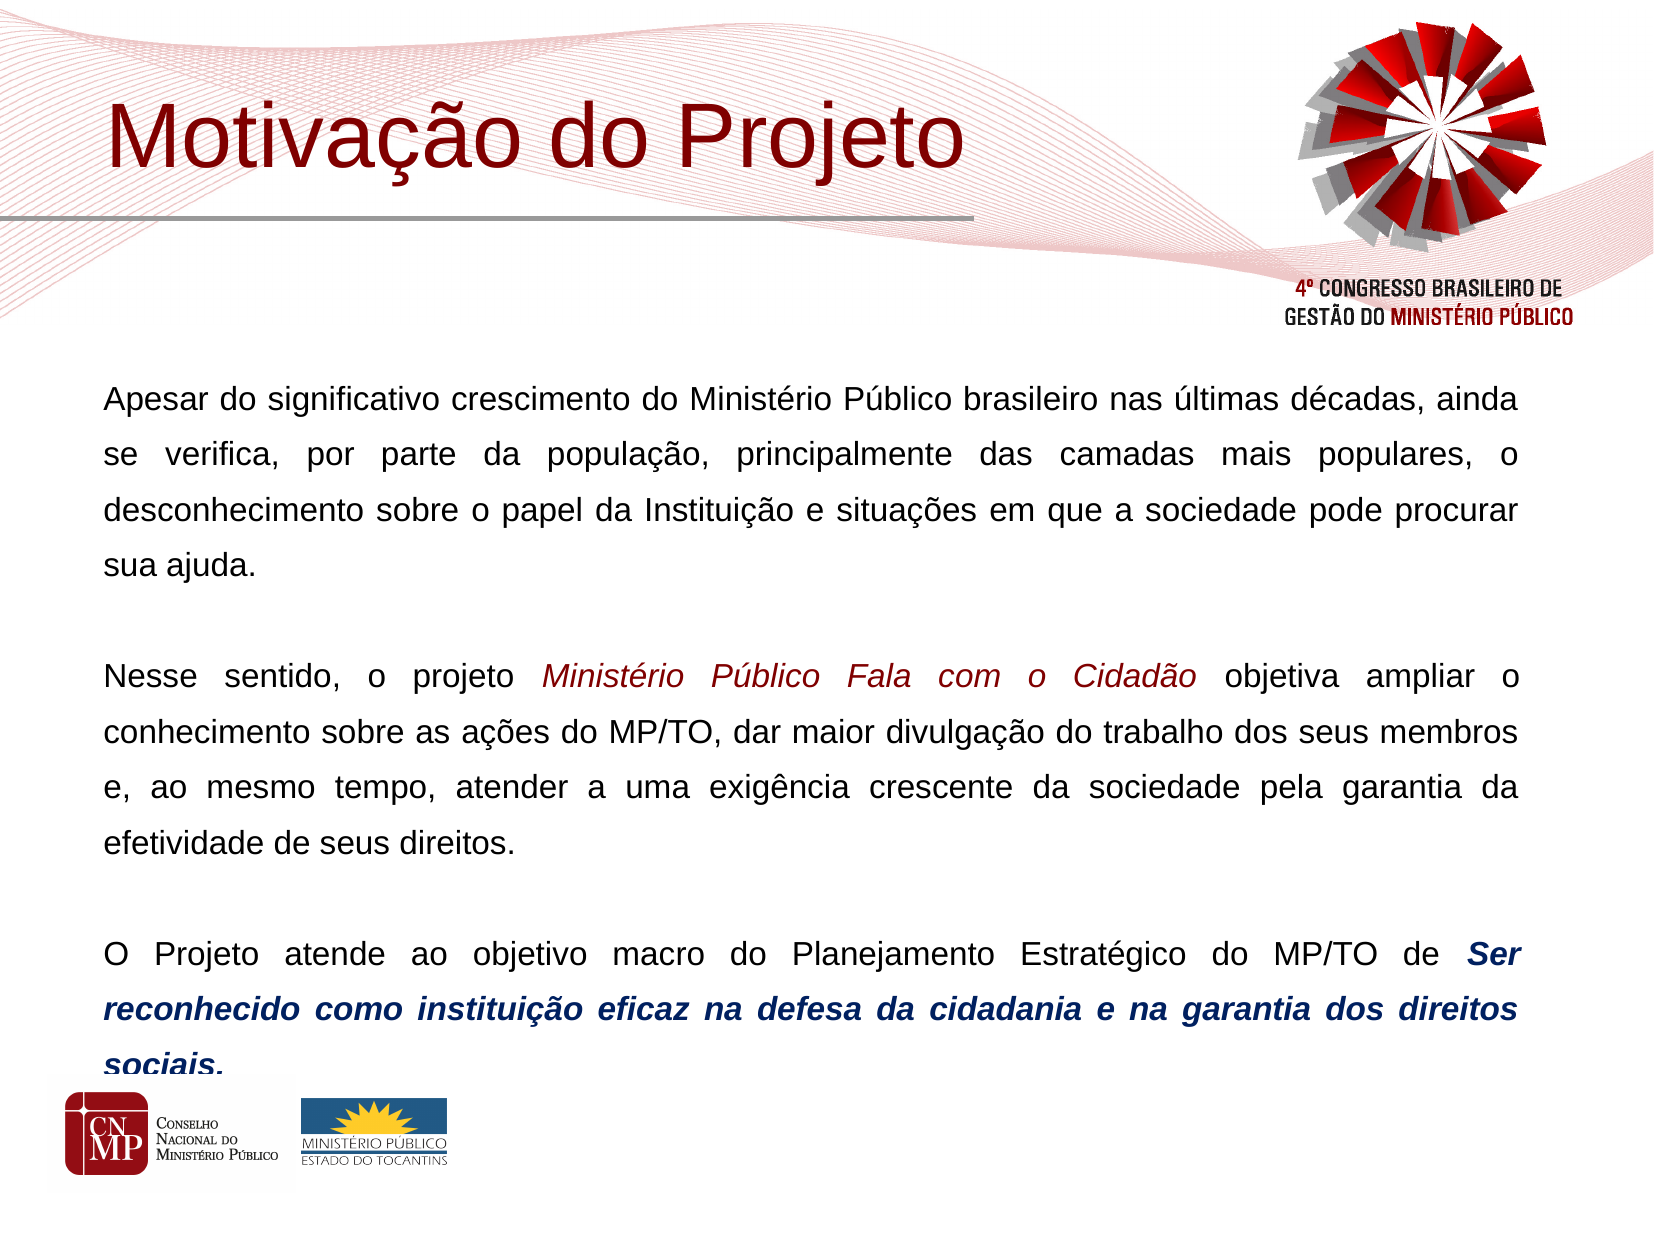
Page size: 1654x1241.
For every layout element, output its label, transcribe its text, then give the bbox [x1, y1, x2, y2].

picture [0, 9, 1654, 325]
text_box Motivação do Projeto [47, 77, 1052, 195]
text_box Apesar do significativo crescimento do Ministério Público brasileiro nas últimas décadas, ainda se verifica, por parte da população, principalmente das camadas mais populares, o desconhecimento sobre o papel da Instituição e situações em que a sociedade pode procurar sua ajuda. Nesse sentido, o projeto Ministério Público Fala com o Cidadão objetiva ampliar o conhecimento sobre as ações do MP/TO, dar maior divulgação do trabalho dos seus membros e, ao mesmo tempo, atender a uma exigência crescente da sociedade pela garantia da efetividade de seus direitos. O Projeto atende ao objetivo macro do Planejamento Estratégico do MP/TO de Ser reconhecido como instituição eficaz na defesa da cidadania e na garantia dos direitos sociais. [88, 354, 1536, 1079]
picture [301, 1098, 447, 1165]
picture [47, 1074, 296, 1193]
